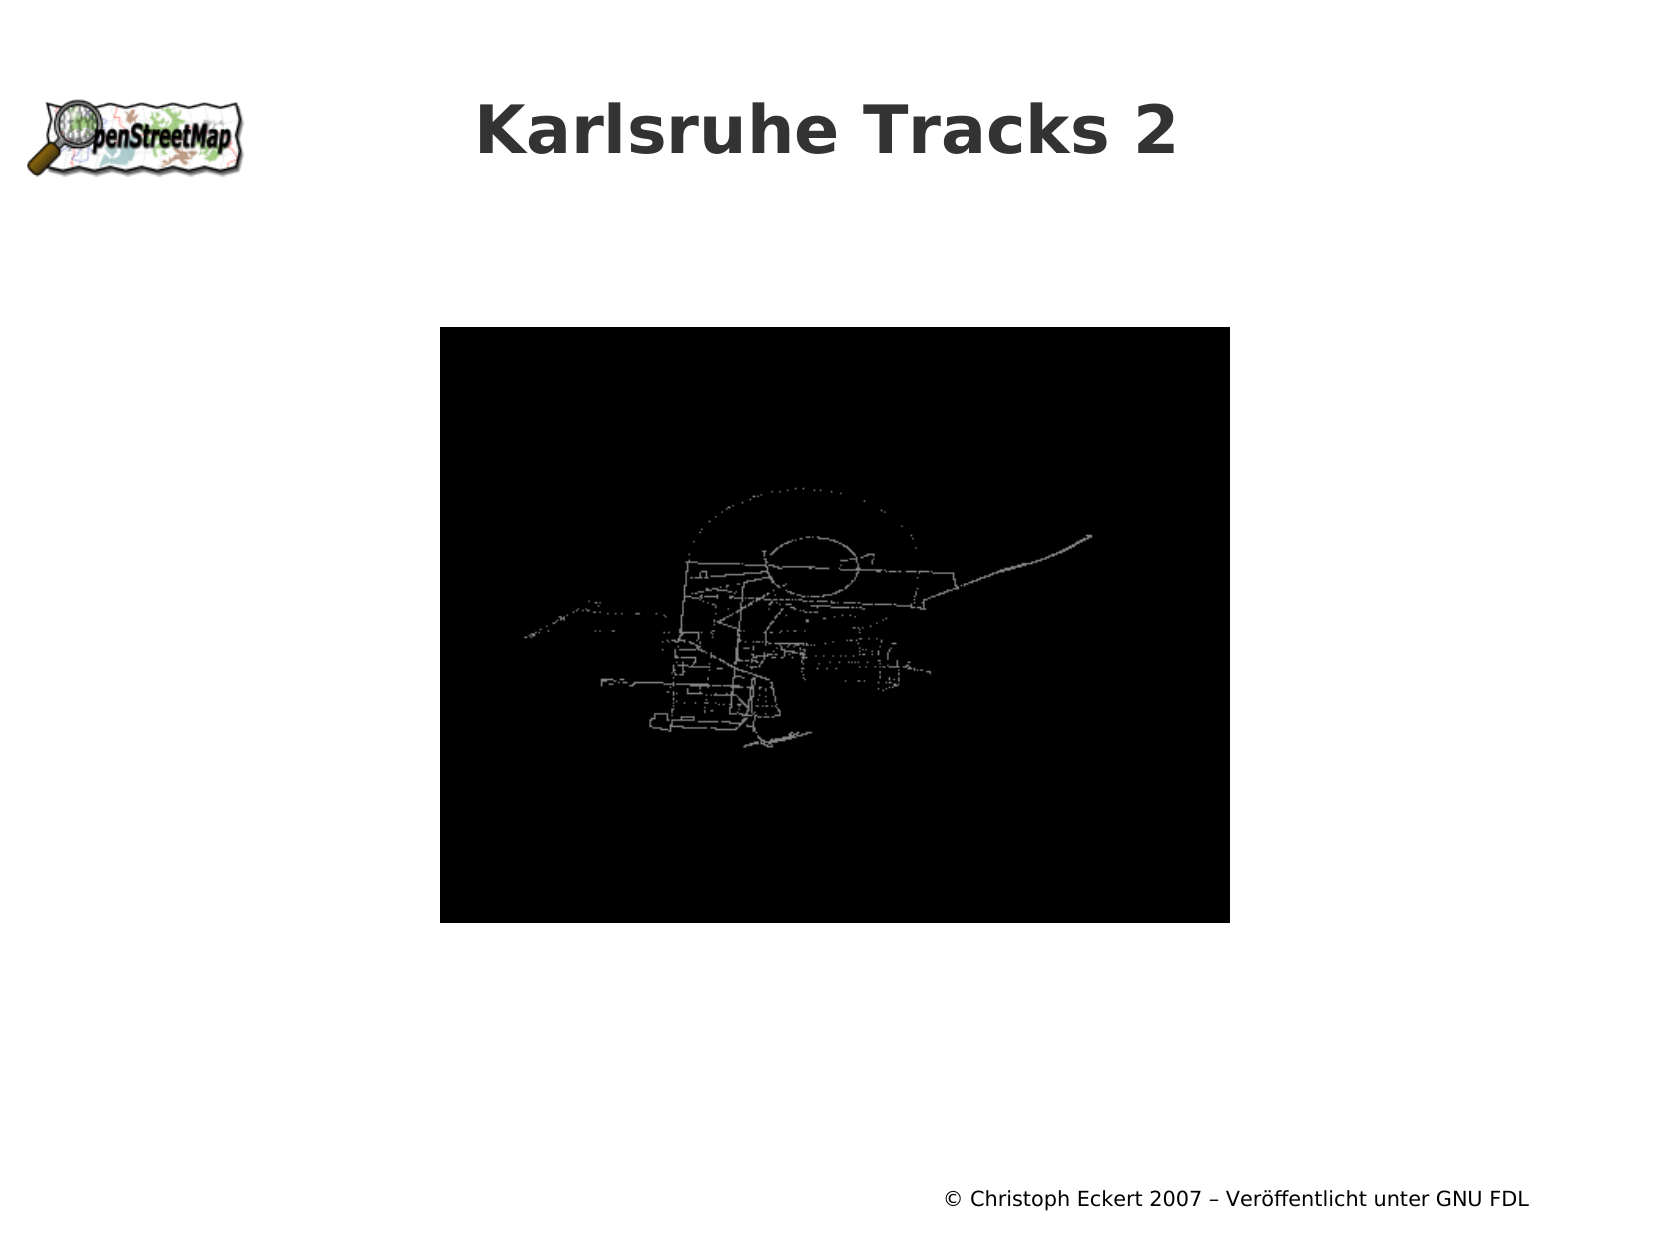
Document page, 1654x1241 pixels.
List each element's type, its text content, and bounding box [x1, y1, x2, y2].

picture [26, 98, 121, 177]
title Karlsruhe Tracks 2 [121, 91, 1534, 299]
picture [440, 327, 1230, 923]
